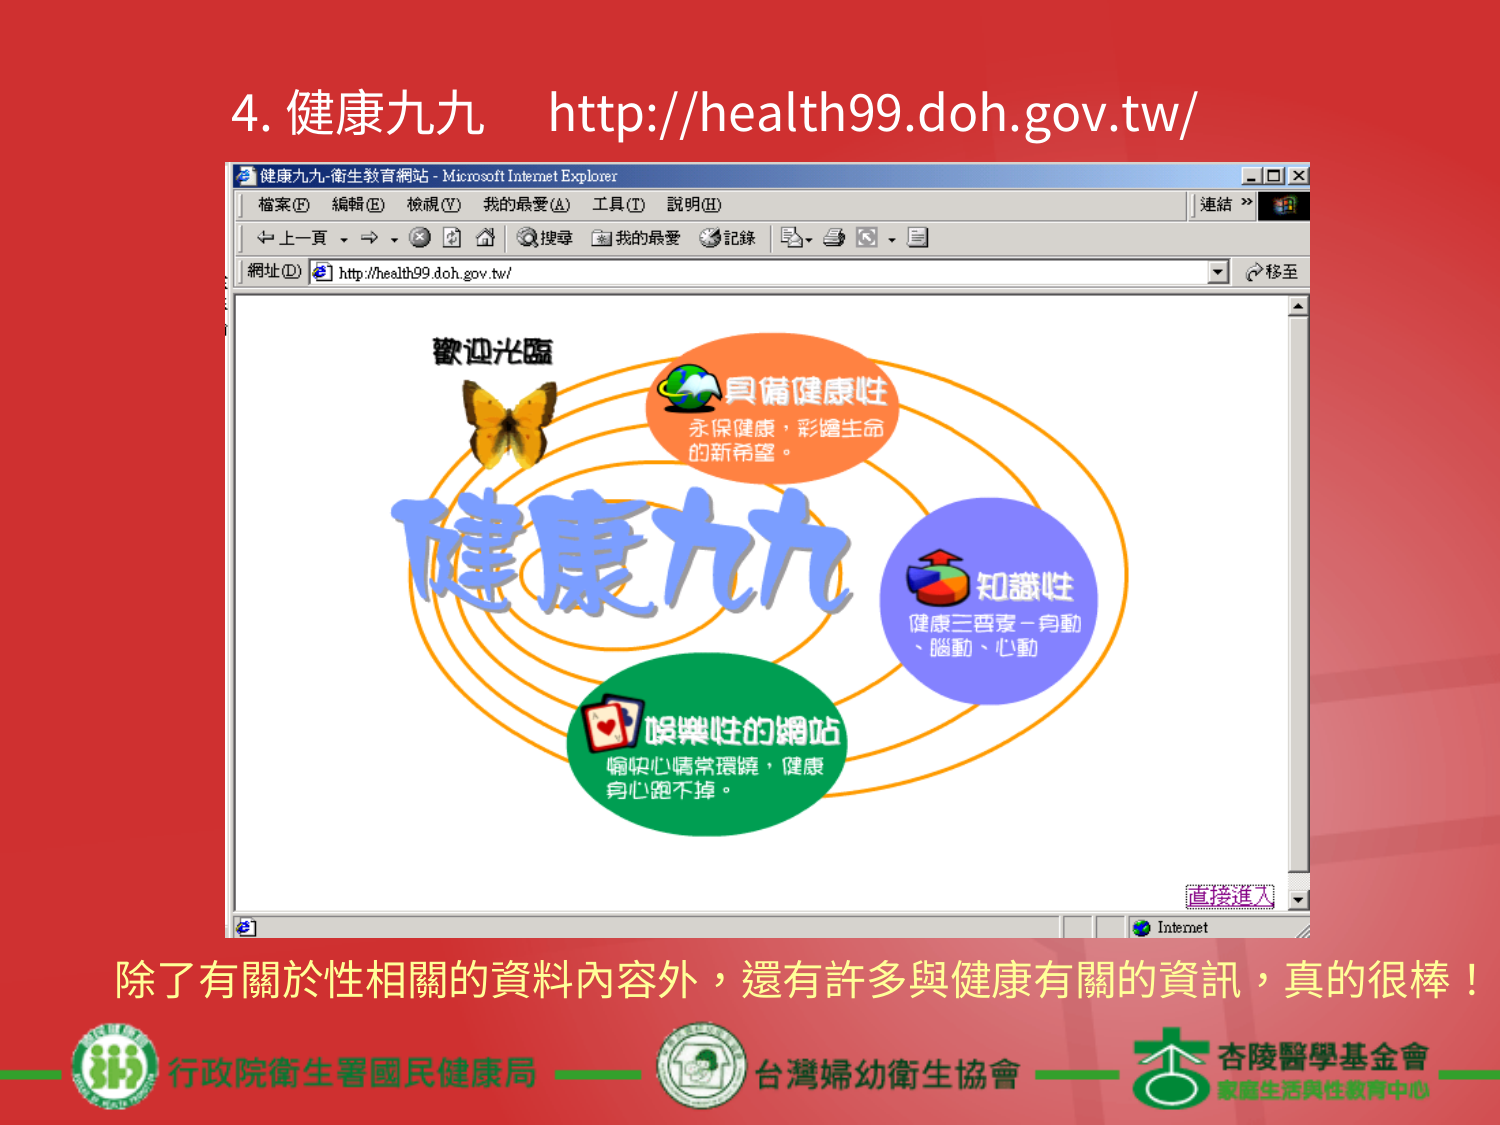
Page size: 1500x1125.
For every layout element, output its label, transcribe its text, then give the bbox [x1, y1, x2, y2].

chart [225, 162, 1310, 938]
text_box 4.健康九九 http://health99.doh.gov.tw/ [216, 73, 1282, 150]
picture [0, 0, 1500, 1125]
text_box 除了有關於性相關的資料內容外，還有許多與健康有關的資訊，真的很棒！ [100, 946, 1471, 1012]
